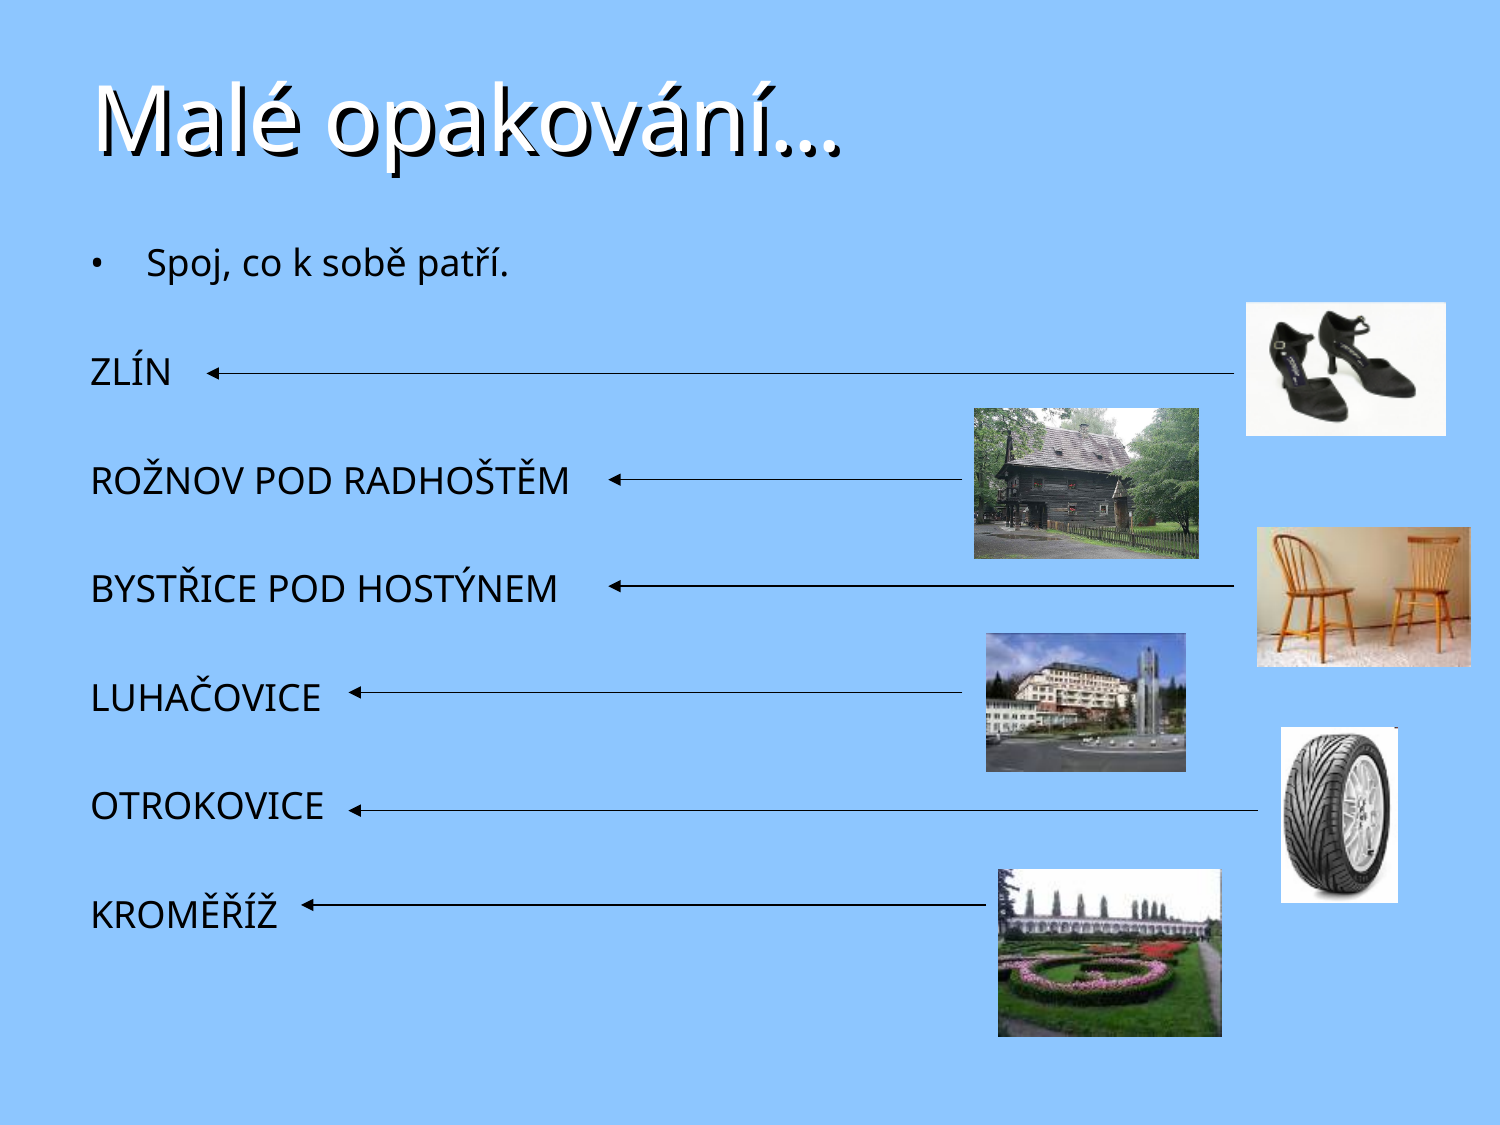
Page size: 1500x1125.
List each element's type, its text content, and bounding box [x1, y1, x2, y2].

picture [974, 408, 1199, 559]
picture [986, 633, 1186, 772]
picture [1281, 727, 1398, 903]
picture [998, 869, 1222, 1037]
picture [1246, 302, 1446, 436]
list Spoj, co k sobě patří. ZLÍN ROŽNOV POD RADHOŠTĚM BYSTŘICE POD HOSTÝNEM LUHAČOVICE OTROKOVICE KROMĚŘÍŽ [75, 231, 1034, 1006]
picture [1257, 527, 1471, 667]
title Malé opakování… [75, 45, 1426, 185]
